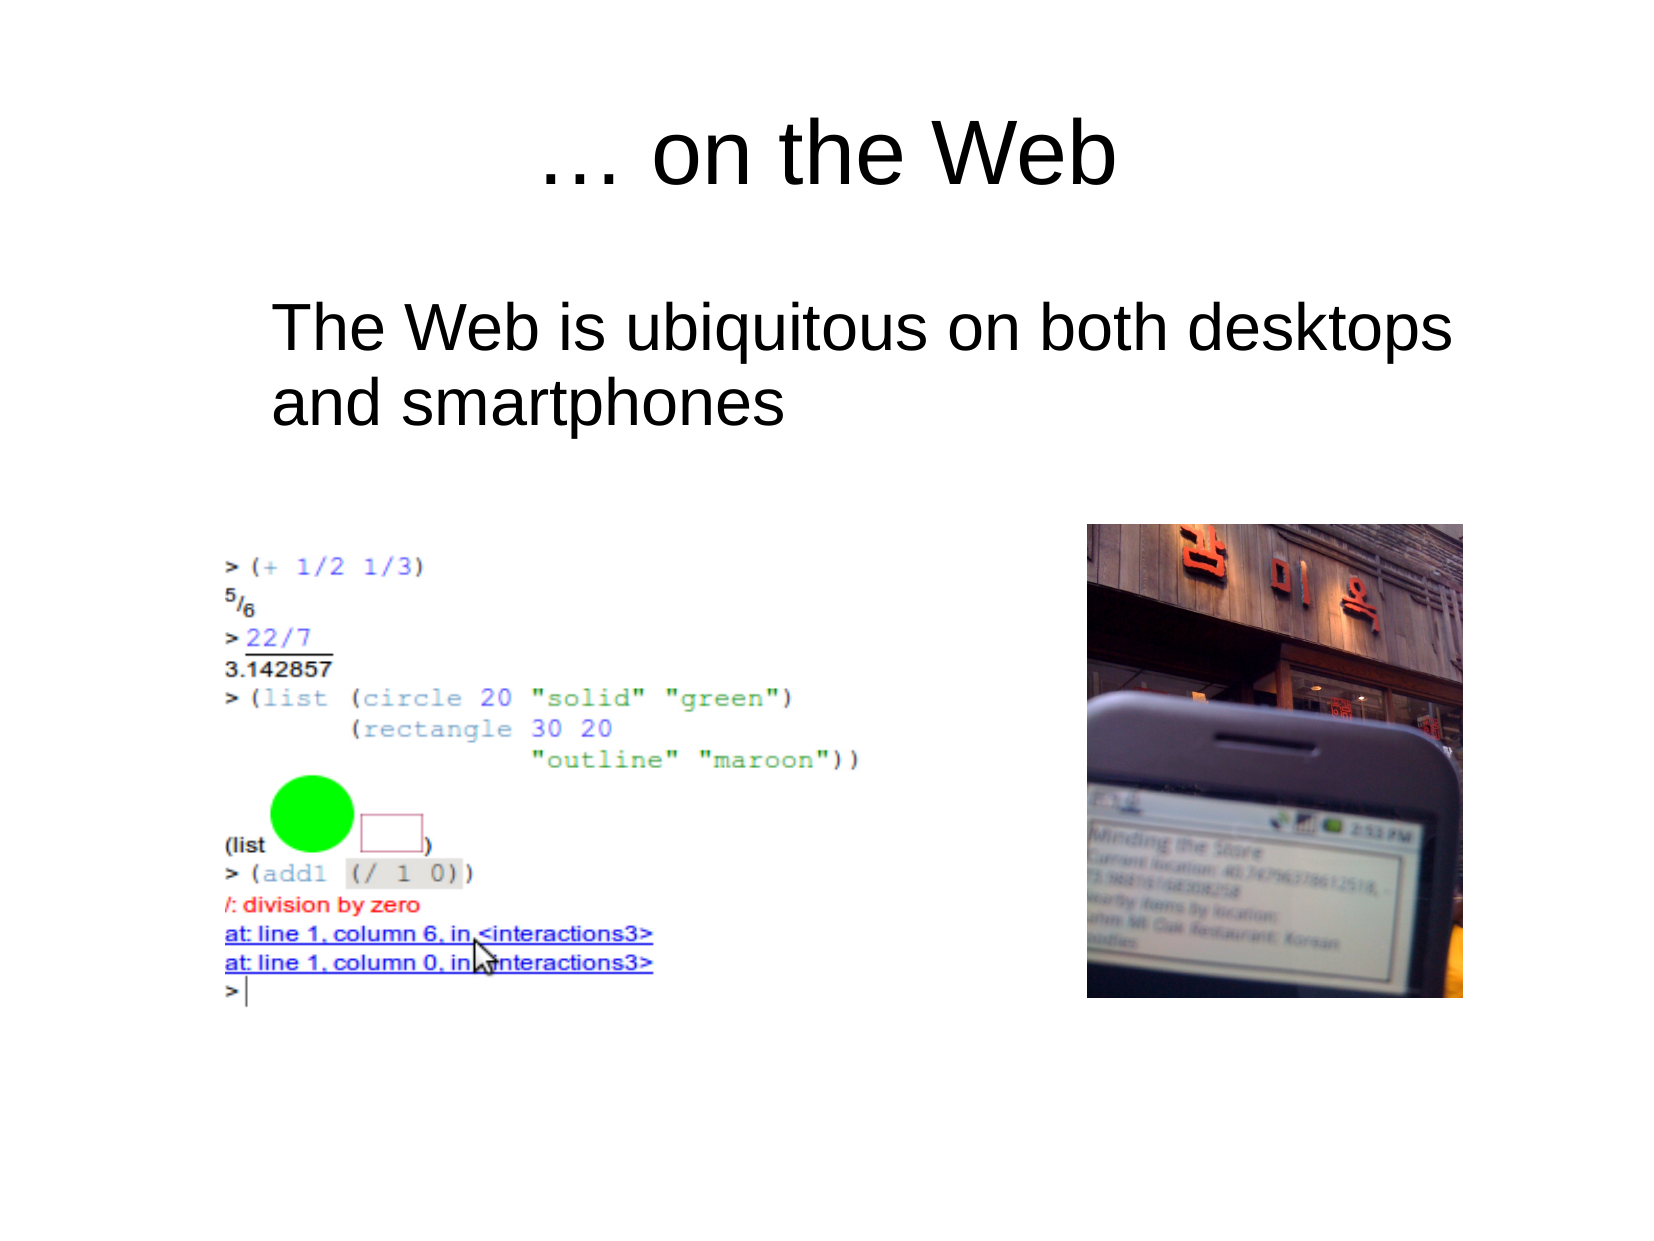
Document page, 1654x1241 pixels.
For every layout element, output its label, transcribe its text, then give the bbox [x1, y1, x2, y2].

picture [1087, 524, 1463, 998]
title … on the Web [82, 49, 1571, 257]
picture [225, 552, 863, 1013]
list The Web is ubiquitous on both desktops and smartphones [82, 290, 1571, 1109]
